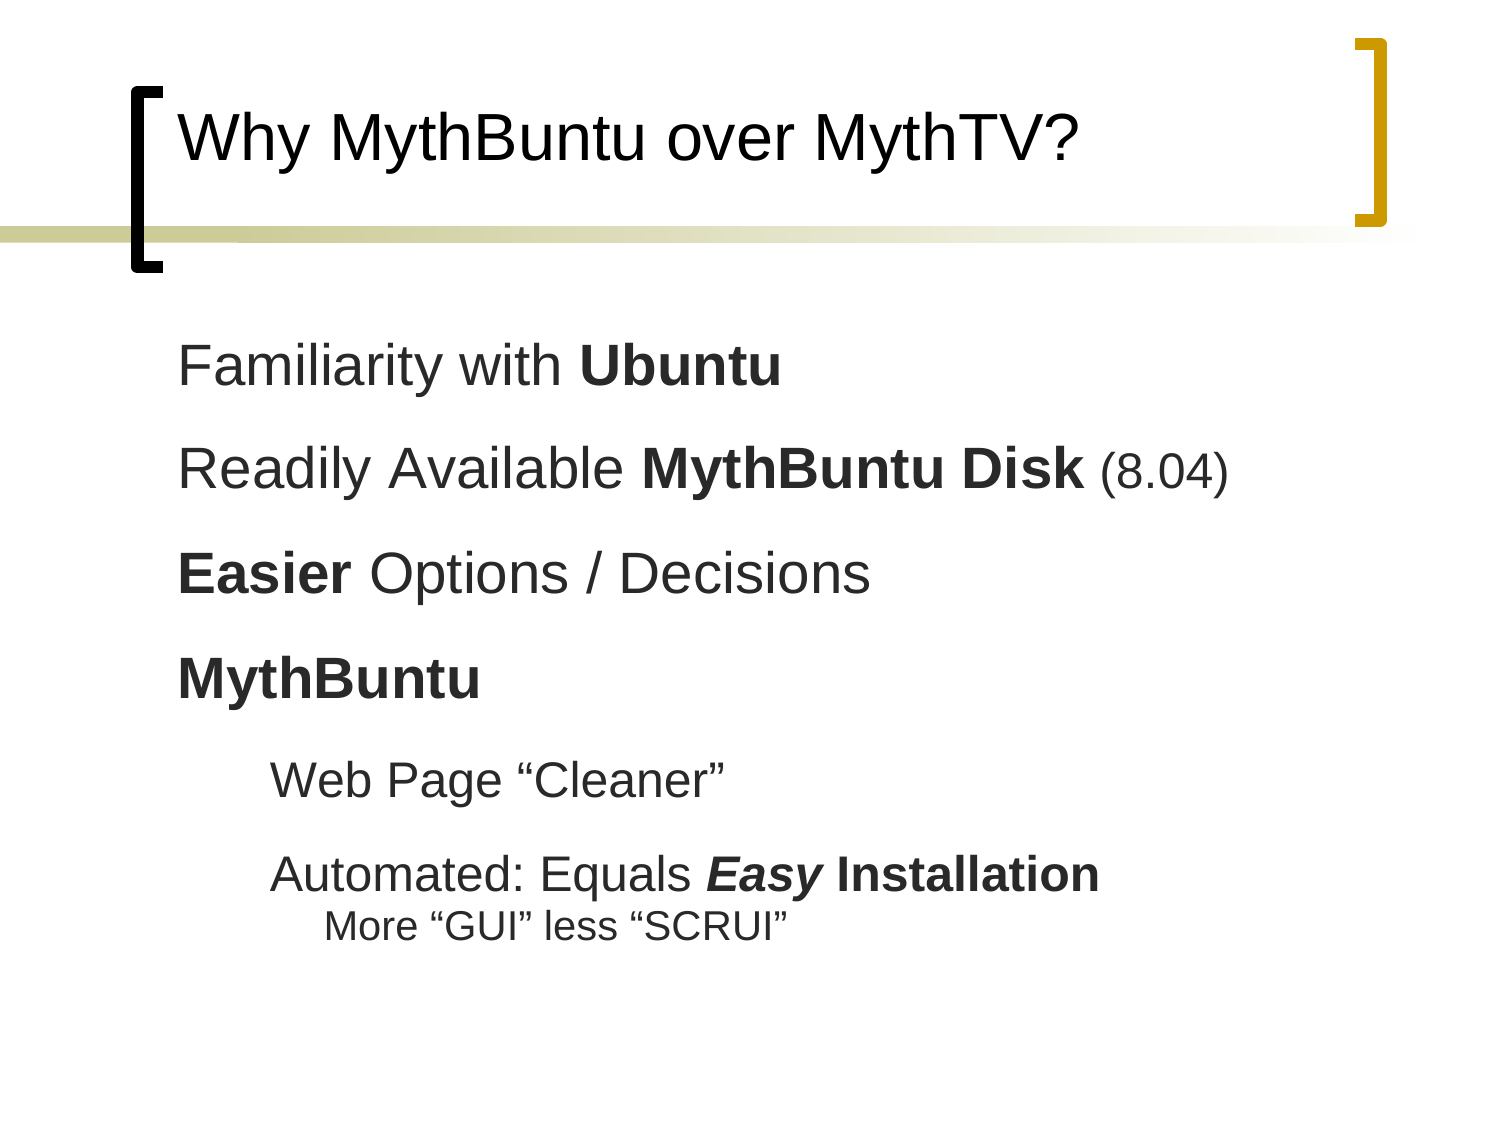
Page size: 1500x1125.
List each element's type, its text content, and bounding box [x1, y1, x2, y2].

title Why MythBuntu over MythTV? [162, 87, 1150, 188]
list Familiarity with Ubuntu Readily Available MythBuntu Disk (8.04) Easier Options / Decisions MythBuntu Web Page “Cleaner” Automated: Equals Easy Installation More “GUI” less “SCRUI” [162, 324, 1338, 1038]
